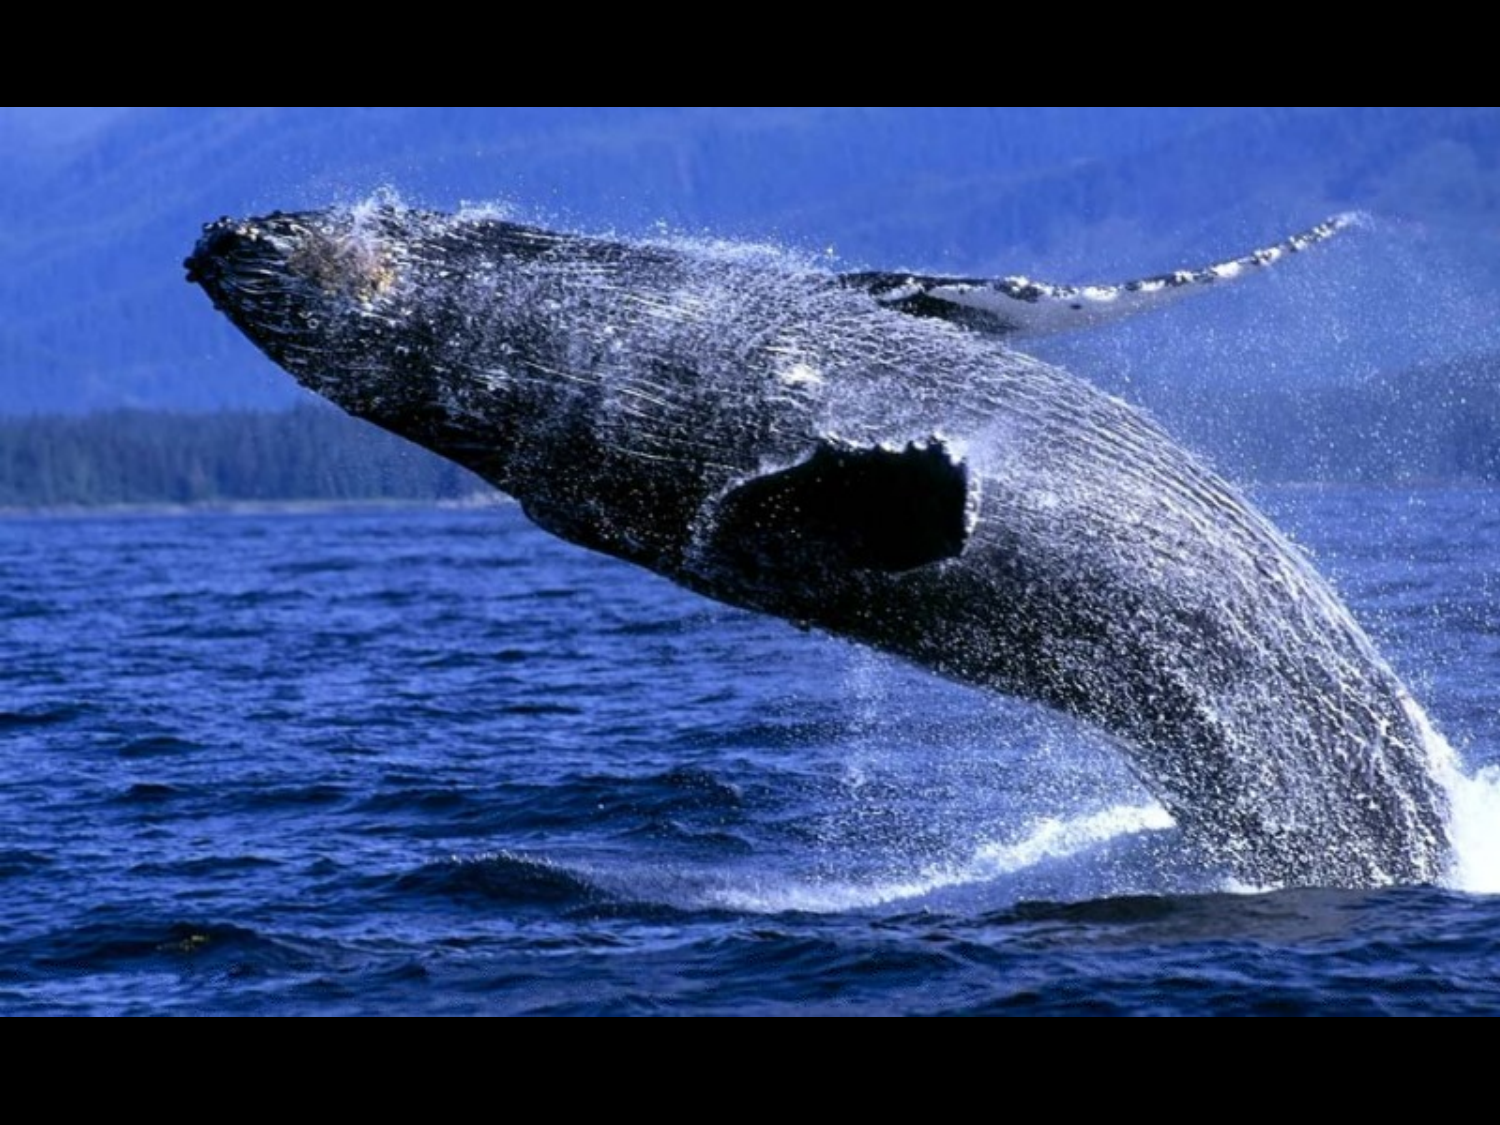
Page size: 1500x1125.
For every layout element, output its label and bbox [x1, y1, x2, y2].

picture [0, 107, 1500, 1017]
